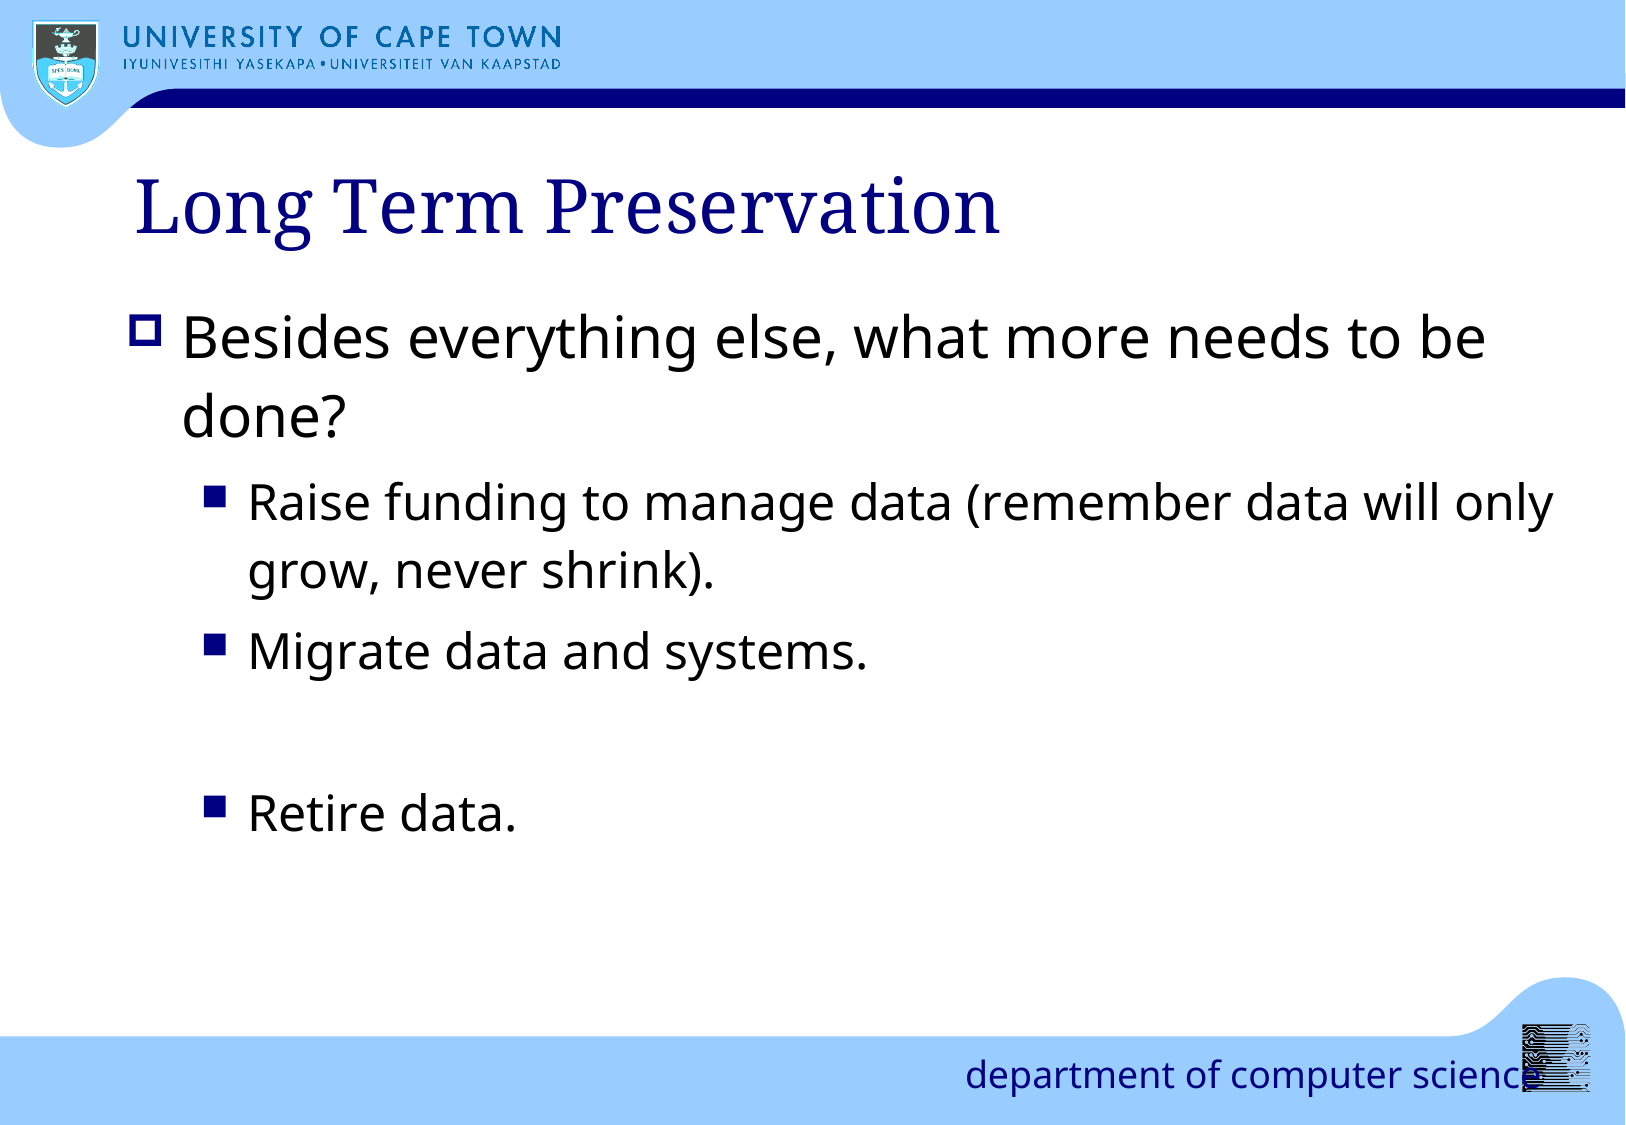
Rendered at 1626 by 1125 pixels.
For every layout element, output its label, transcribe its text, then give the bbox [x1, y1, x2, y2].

list Besides everything else, what more needs to be done? Raise funding to manage data (remember data will only grow, never shrink). Migrate data and systems. Retire data. [125, 296, 1570, 949]
picture [120, 23, 563, 71]
title Long Term Preservation [134, 140, 1571, 268]
picture [1522, 1024, 1591, 1092]
picture [1526, 1070, 1536, 1076]
